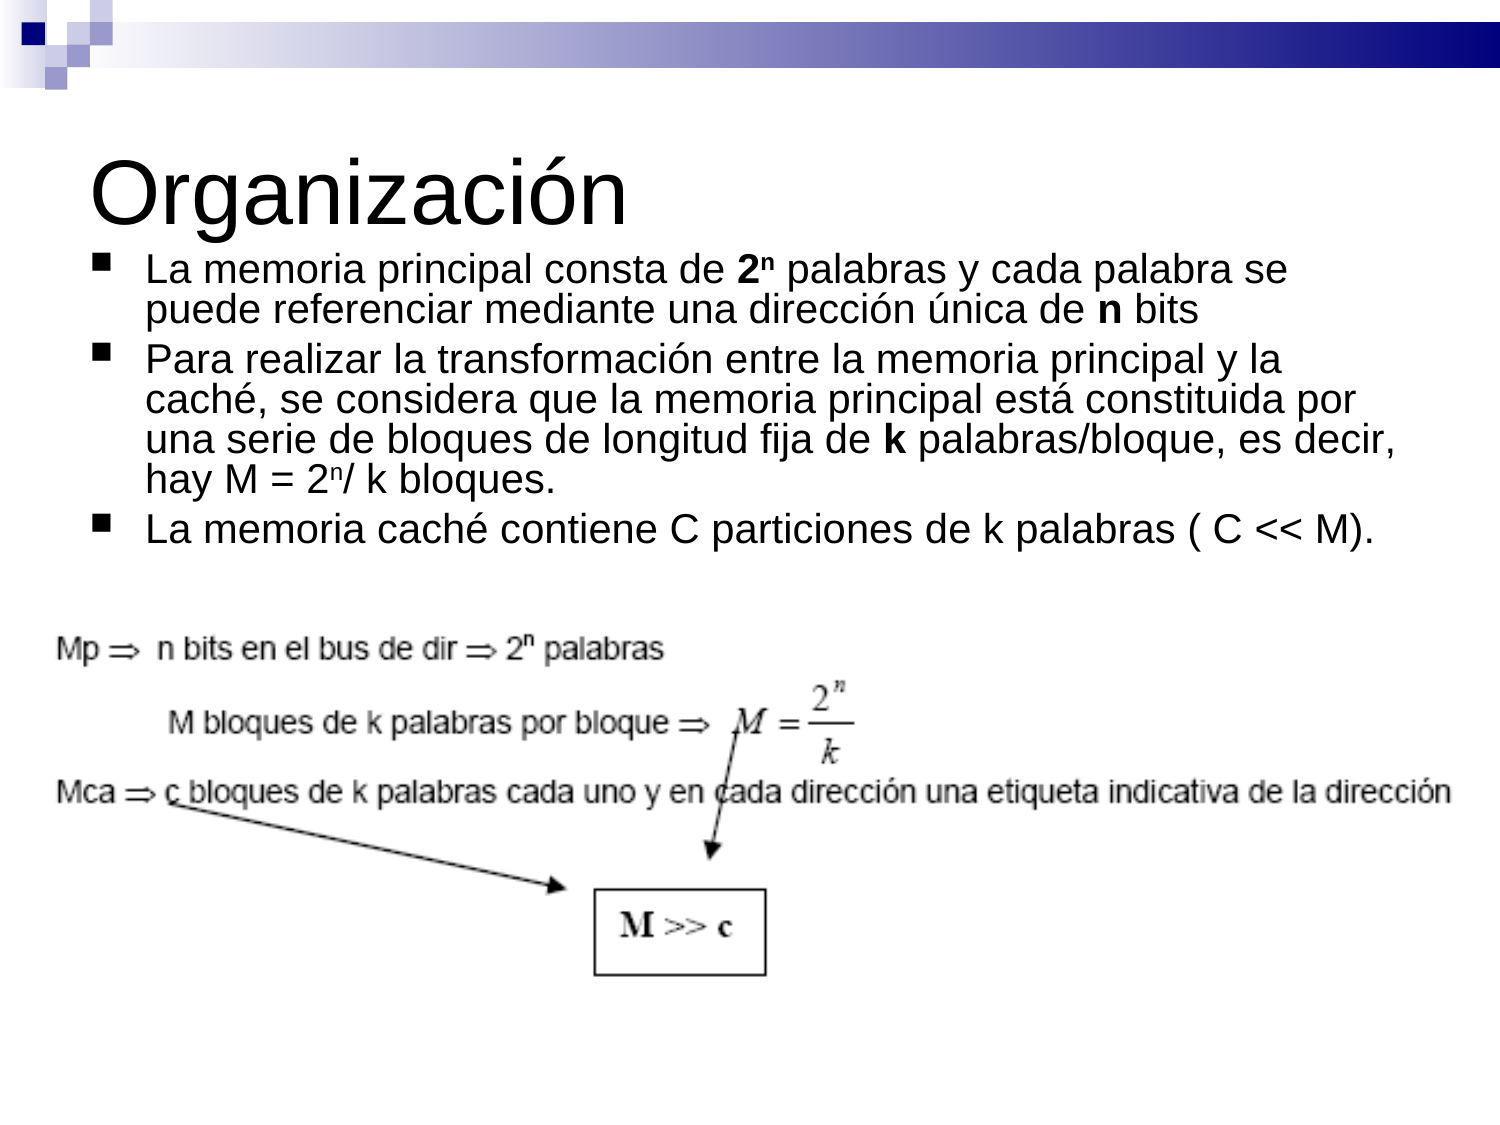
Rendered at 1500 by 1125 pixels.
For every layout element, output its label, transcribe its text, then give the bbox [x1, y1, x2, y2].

list La memoria principal consta de 2n palabras y cada palabra se puede referenciar mediante una dirección única de n bits Para realizar la transformación entre la memoria principal y la caché, se considera que la memoria principal está constituida por una serie de bloques de longitud fija de k palabras/bloque, es decir, hay M = 2n/ k bloques. La memoria caché contiene C particiones de k palabras ( C << M). [75, 243, 1426, 610]
title Organización [75, 75, 1426, 243]
picture [29, 621, 1500, 1000]
